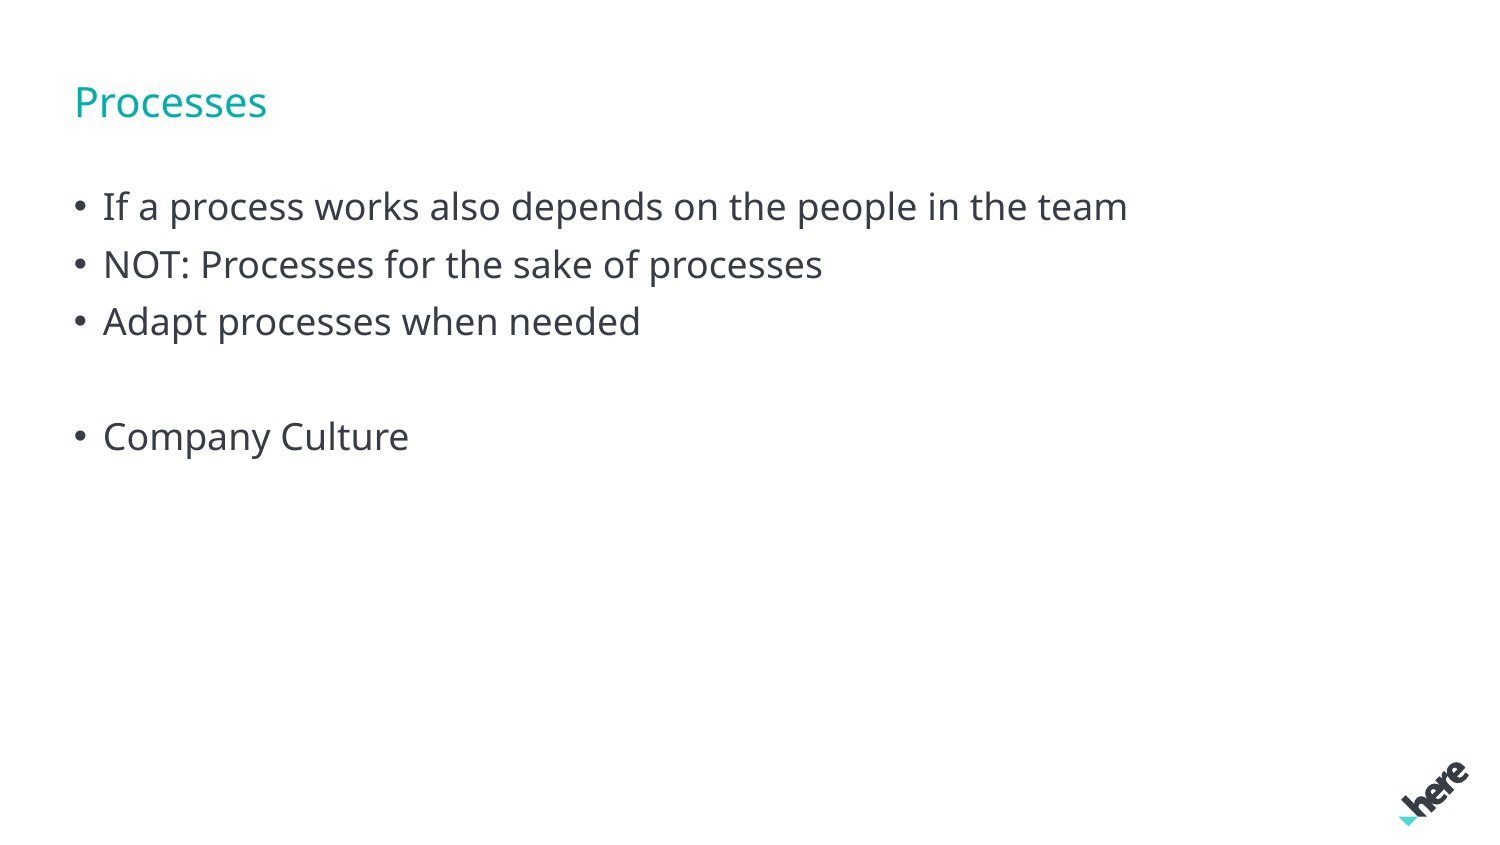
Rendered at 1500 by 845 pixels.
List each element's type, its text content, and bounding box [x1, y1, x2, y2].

title Processes [68, 34, 1388, 130]
list If a process works also depends on the people in the team NOT: Processes for the sake of processes Adapt processes when needed Company Culture [68, 180, 1388, 757]
